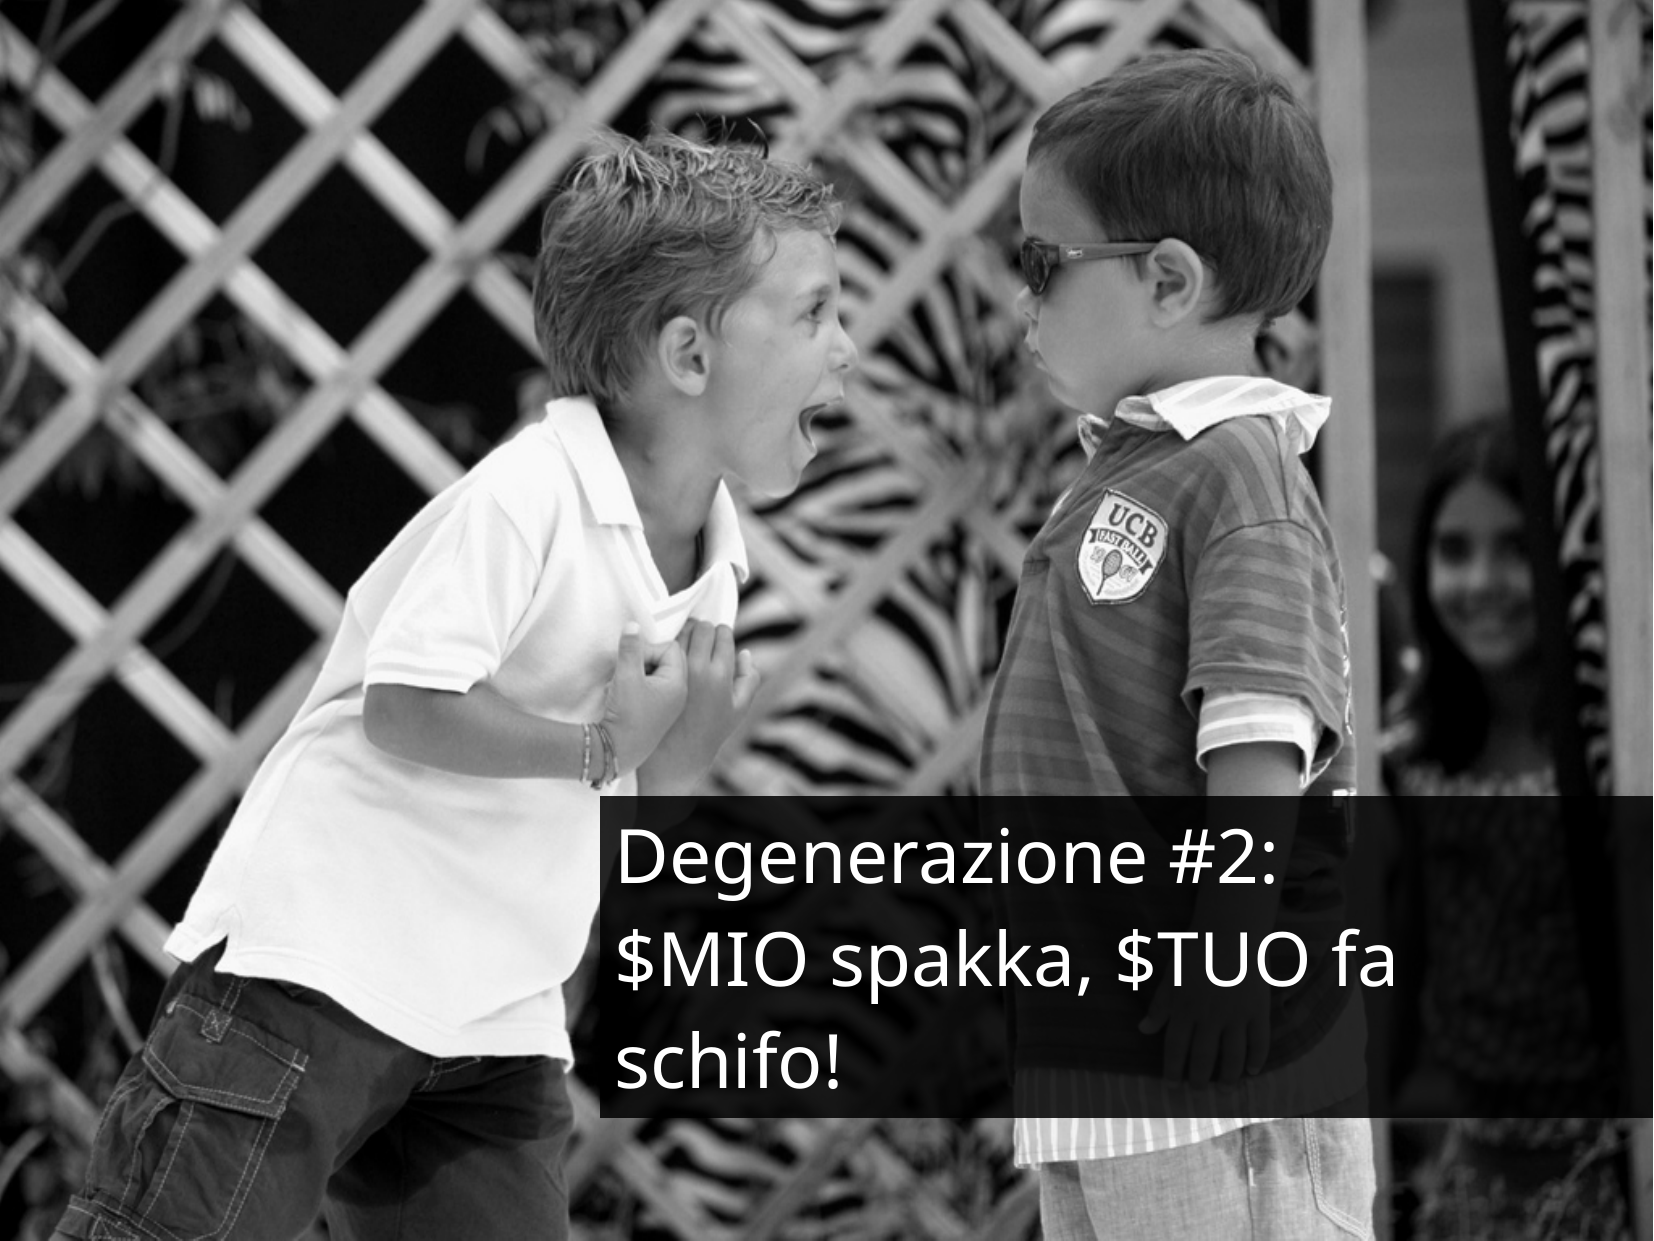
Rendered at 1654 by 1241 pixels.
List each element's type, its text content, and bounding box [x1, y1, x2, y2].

picture [0, 0, 1653, 1241]
text_box Degenerazione #2: $MIO spakka, $TUO fa schifo! [600, 796, 1653, 800]
